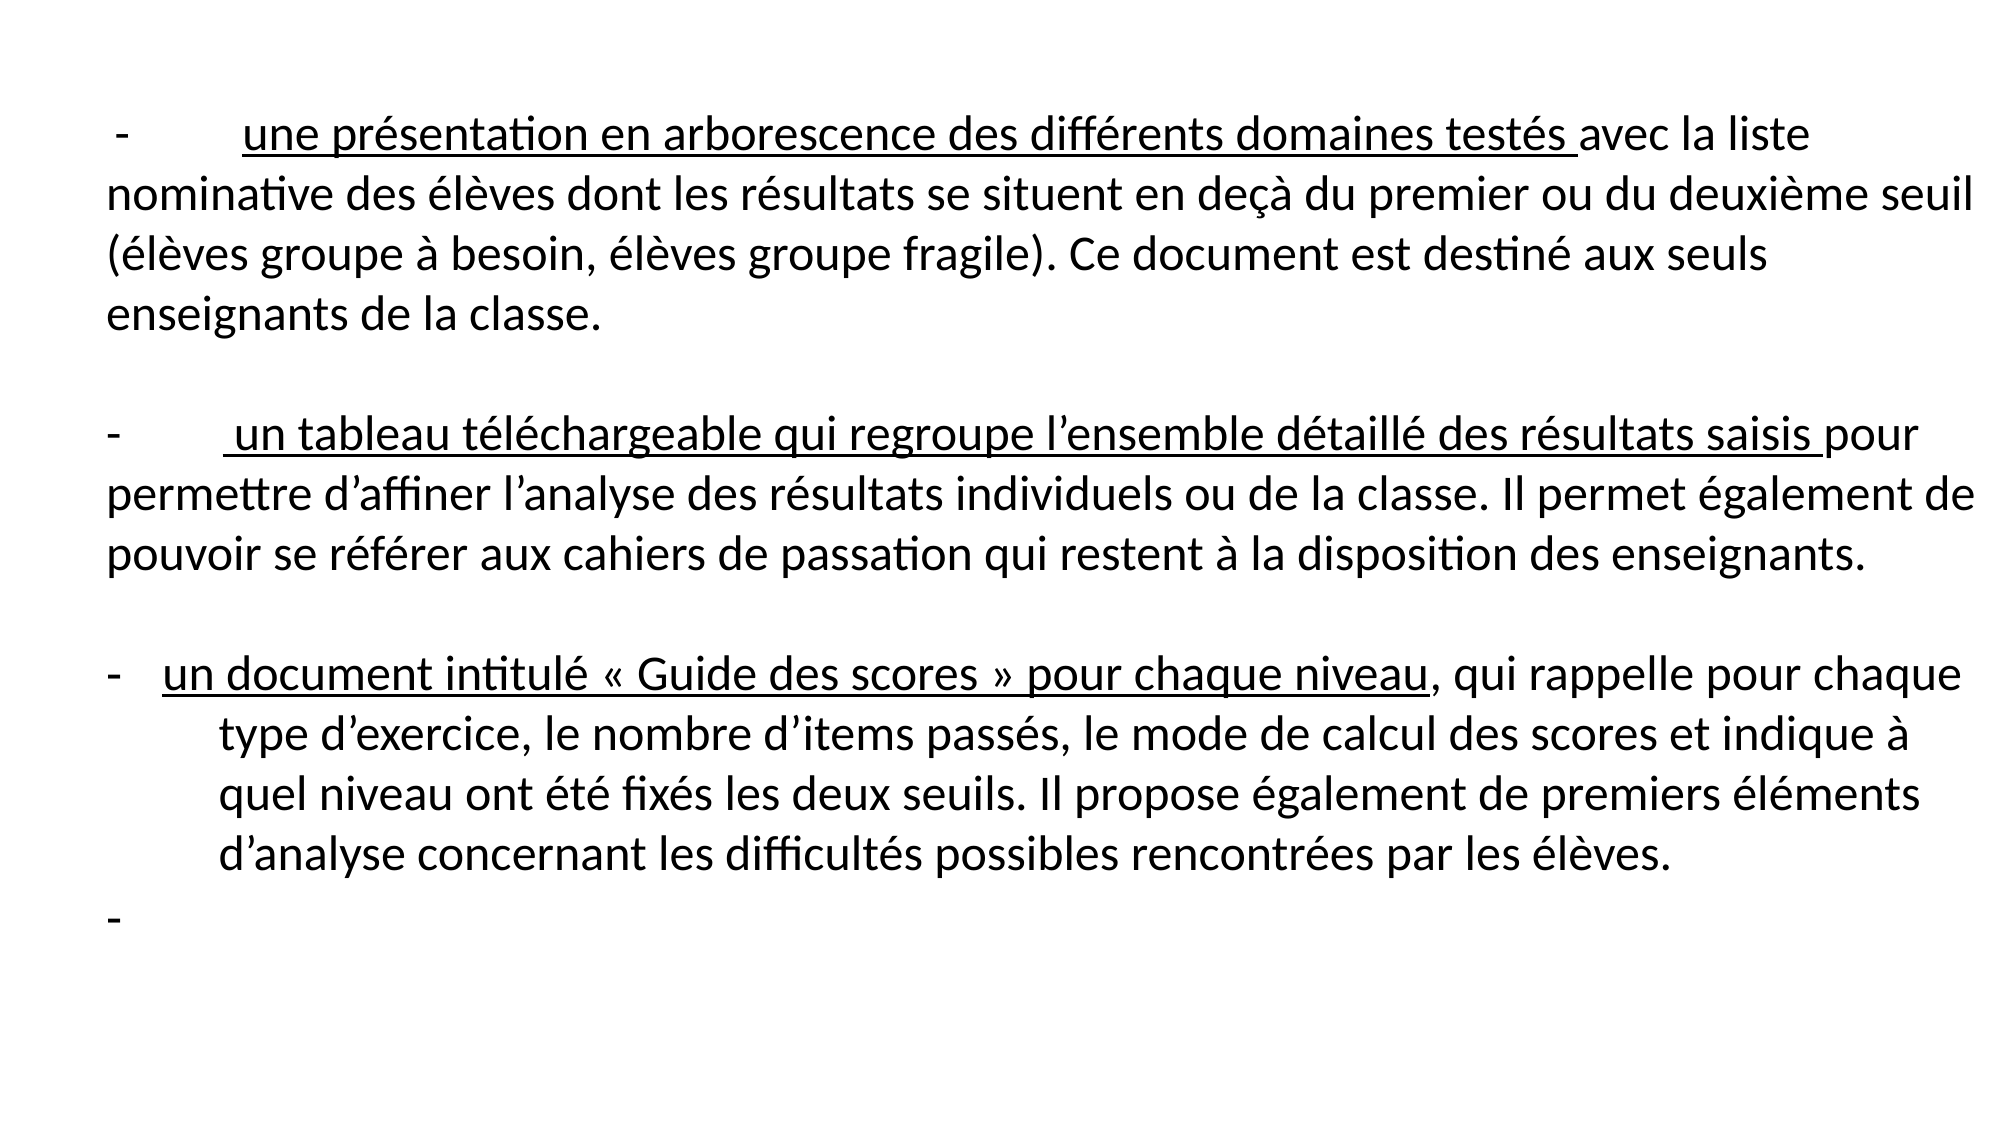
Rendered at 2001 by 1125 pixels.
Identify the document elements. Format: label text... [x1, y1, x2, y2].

text_box - une présentation en arborescence des différents domaines testés avec la liste nominative des élèves dont les résultats se situent en deçà du premier ou du deuxième seuil (élèves groupe à besoin, élèves groupe fragile). Ce document est destiné aux seuls enseignants de la classe. - un tableau téléchargeable qui regroupe l’ensemble détaillé des résultats saisis pour permettre d’affiner l’analyse des résultats individuels ou de la classe. Il permet également de pouvoir se référer aux cahiers de passation qui restent à la disposition des enseignants. un document intitulé « Guide des scores » pour chaque niveau, qui rappelle pour chaque type d’exercice, le nombre d’items passés, le mode de calcul des scores et indique à quel niveau ont été fixés les deux seuils. Il propose également de premiers éléments d’analyse concernant les difficultés possibles rencontrées par les élèves. [91, 48, 2000, 957]
